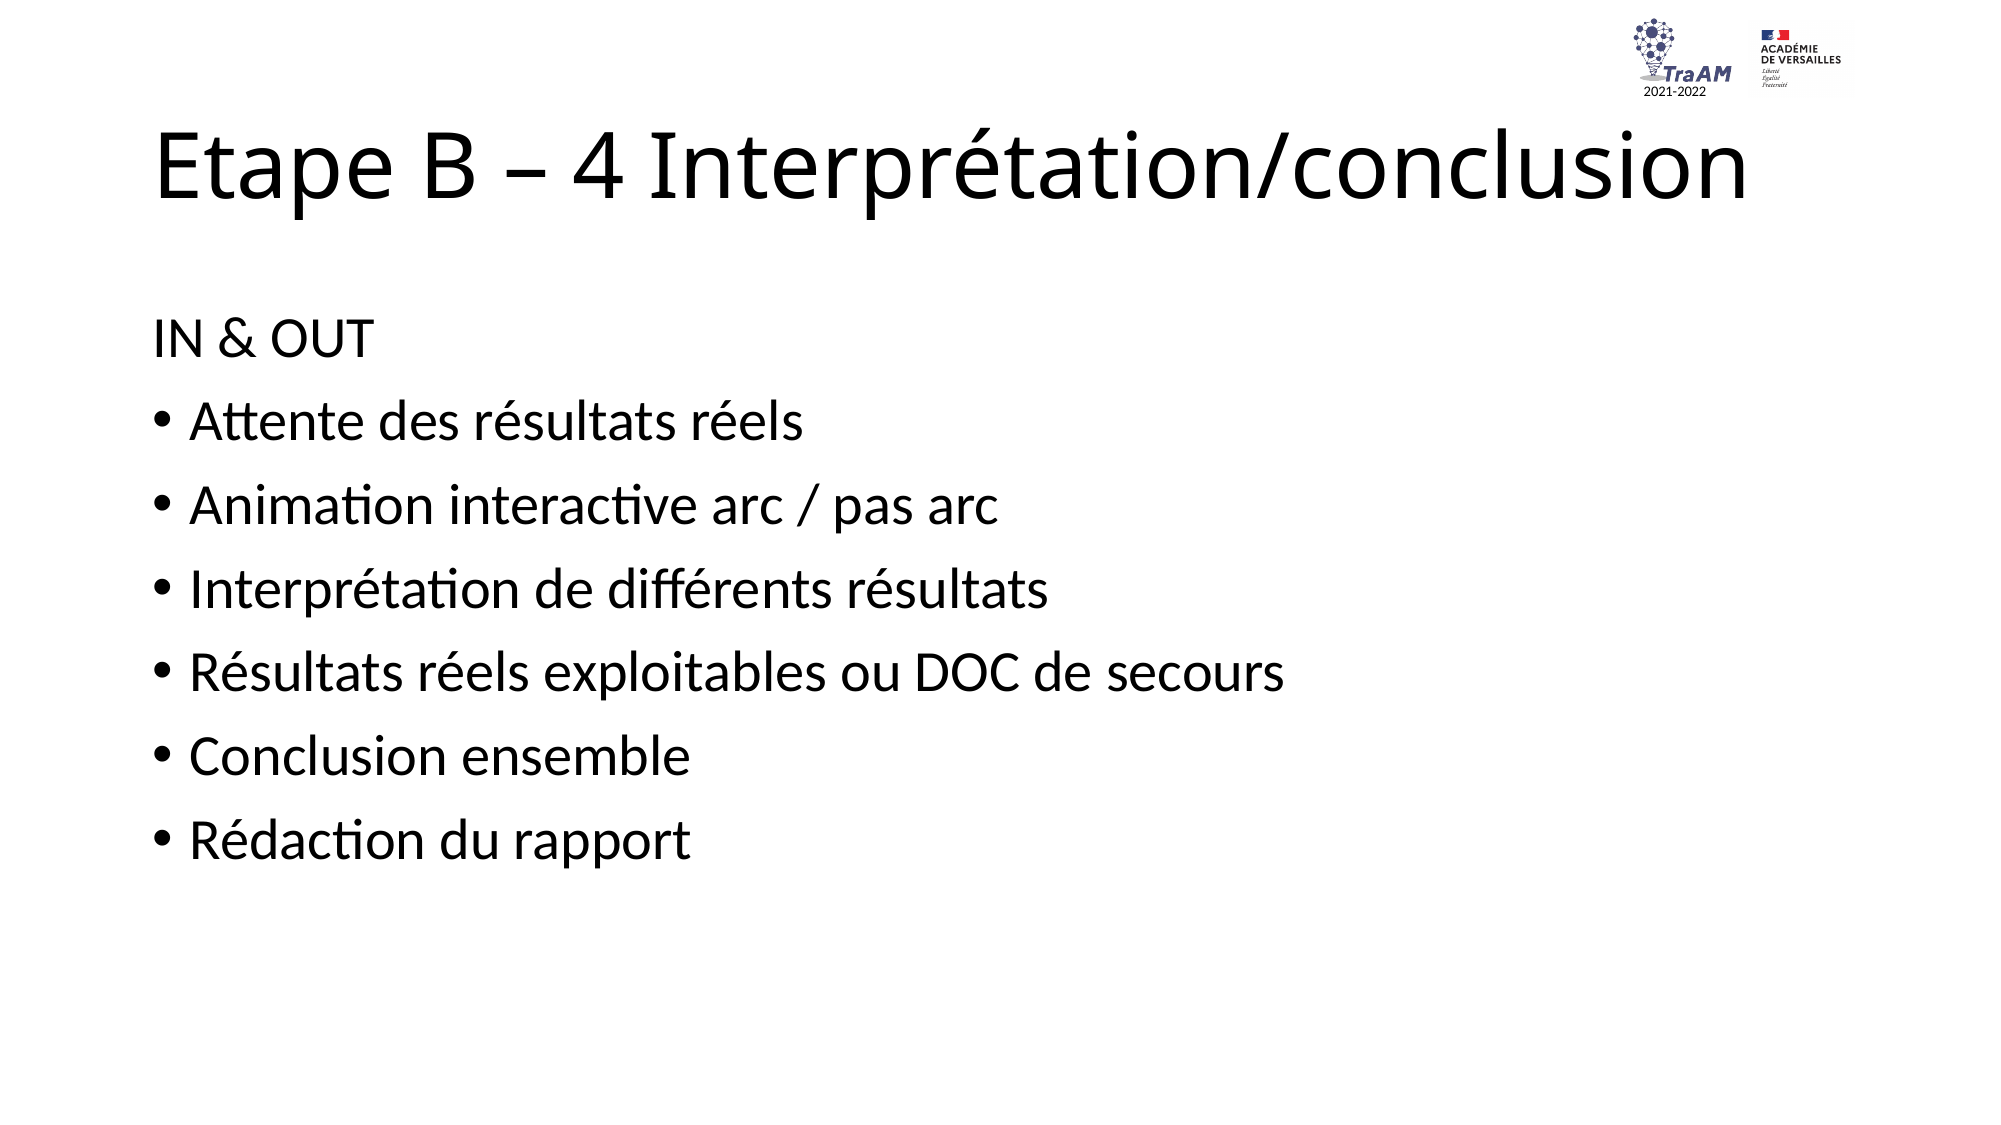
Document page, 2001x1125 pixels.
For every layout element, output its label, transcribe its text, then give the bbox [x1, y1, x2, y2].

title Etape B – 4 Interprétation/conclusion [137, 59, 1863, 278]
list IN & OUT Attente des résultats réels Animation interactive arc / pas arc Interprétation de différents résultats Résultats réels exploitables ou DOC de secours Conclusion ensemble Rédaction du rapport [137, 299, 1700, 1014]
